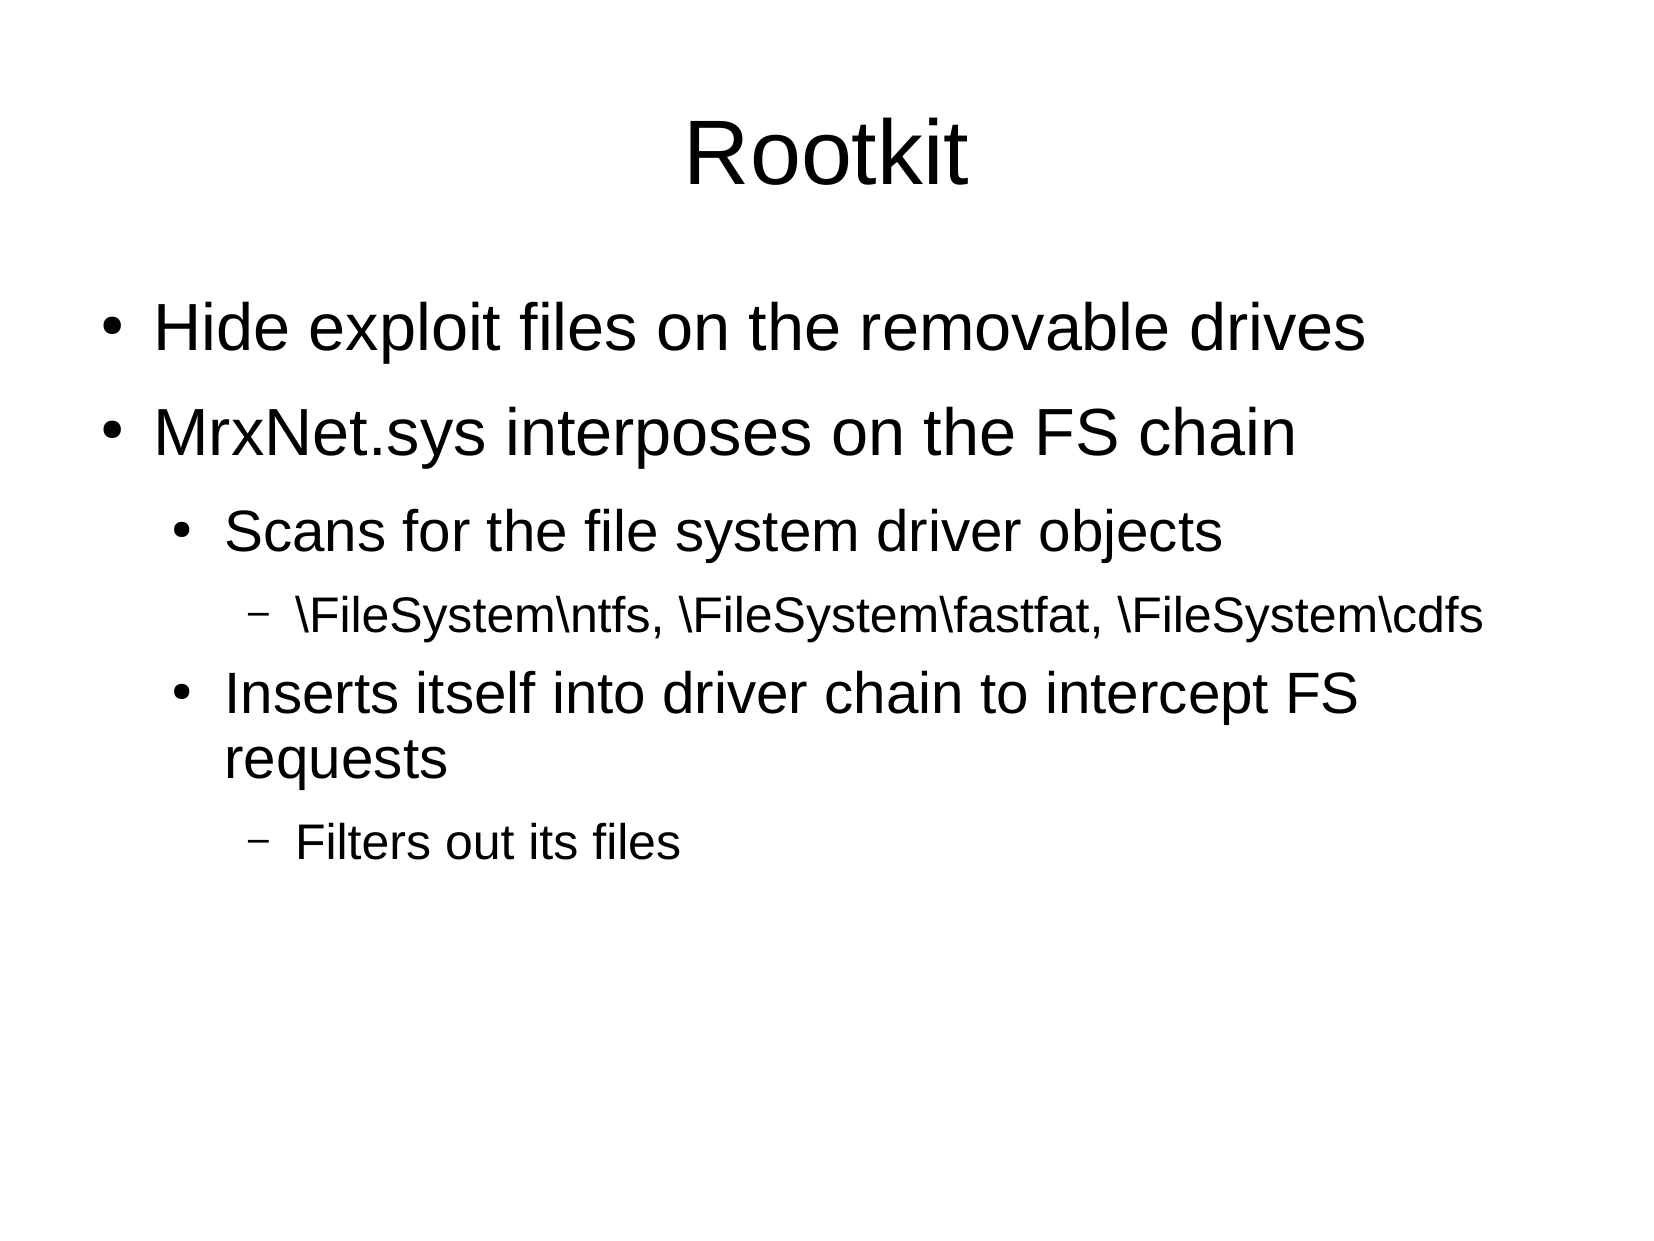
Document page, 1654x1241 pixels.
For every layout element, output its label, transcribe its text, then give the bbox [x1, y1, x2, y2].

list Hide exploit files on the removable drives MrxNet.sys interposes on the FS chain Scans for the file system driver objects \FileSystem\ntfs, \FileSystem\fastfat, \FileSystem\cdfs Inserts itself into driver chain to intercept FS requests Filters out its files [82, 290, 1571, 1109]
title Rootkit [82, 49, 1571, 257]
